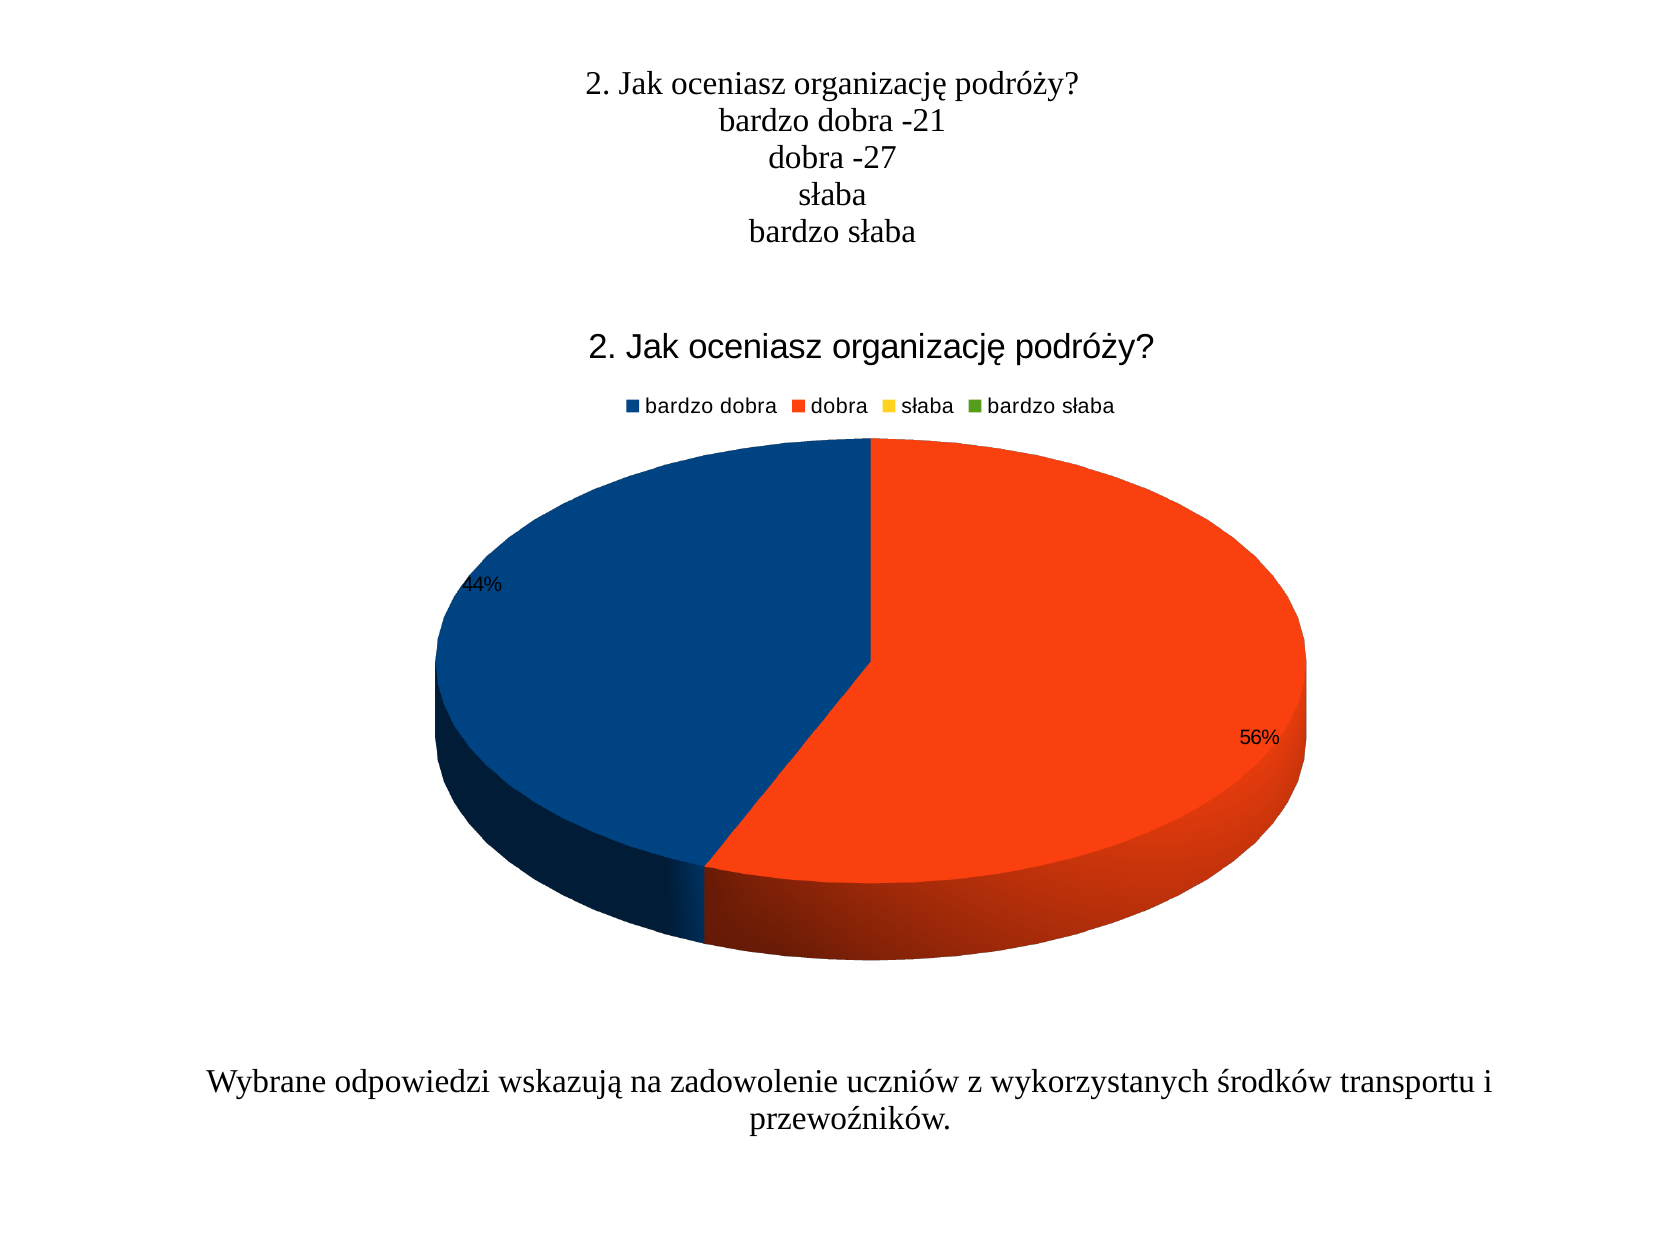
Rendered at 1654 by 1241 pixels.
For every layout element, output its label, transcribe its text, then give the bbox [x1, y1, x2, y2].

chart [118, 295, 1625, 975]
list Wybrane odpowiedzi wskazują na zadowolenie uczniów z wykorzystanych środków transportu i przewoźników. [106, 1062, 1595, 1211]
title 2. Jak oceniasz organizację podróży? bardzo dobra -21 dobra -27 słaba bardzo słaba [88, 60, 1577, 254]
